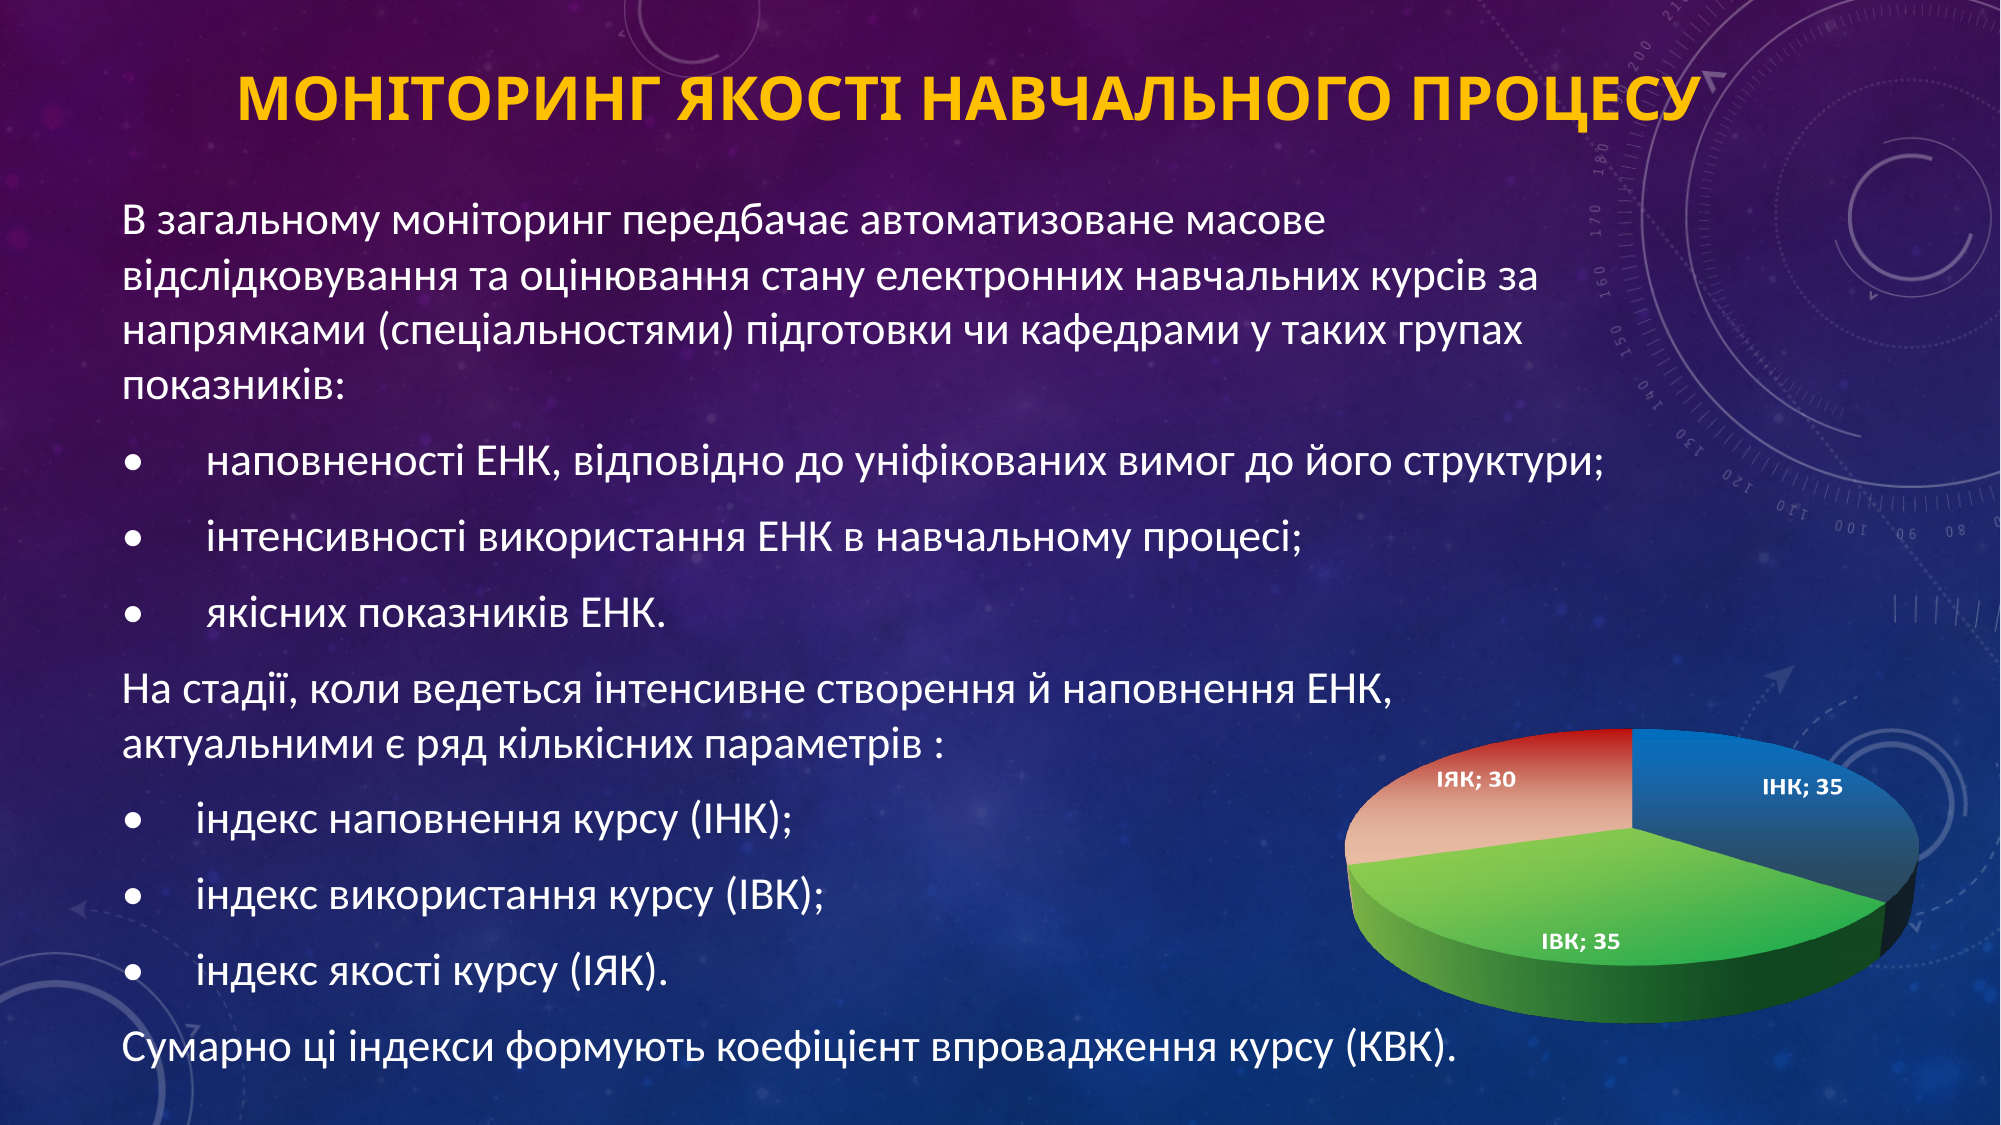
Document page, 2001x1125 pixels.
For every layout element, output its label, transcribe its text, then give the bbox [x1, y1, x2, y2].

picture [0, 0, 2001, 1125]
chart [1276, 666, 1991, 1094]
list В загальному моніторинг передбачає автоматизоване масове відслідковування та оцінювання стану електронних навчальних курсів за напрямками (спеціальностями) підготовки чи кафедрами у таких групах показників: • наповненості ЕНК, відповідно до уніфікованих вимог до його структури; • інтенсивності використання ЕНК в навчальному процесі; • якісних показників ЕНК. На стадії, коли ведеться інтенсивне створення й наповнення ЕНК, актуальними є ряд кількісних параметрів : • індекс наповнення курсу (ІНК); • індекс використання курсу (ІВК); • індекс якості курсу (ІЯК). Сумарно ці індекси формують коефіцієнт впровадження курсу (КВК). [106, 181, 1654, 1076]
title Моніторинг якості навчального процесу [138, 28, 1801, 164]
